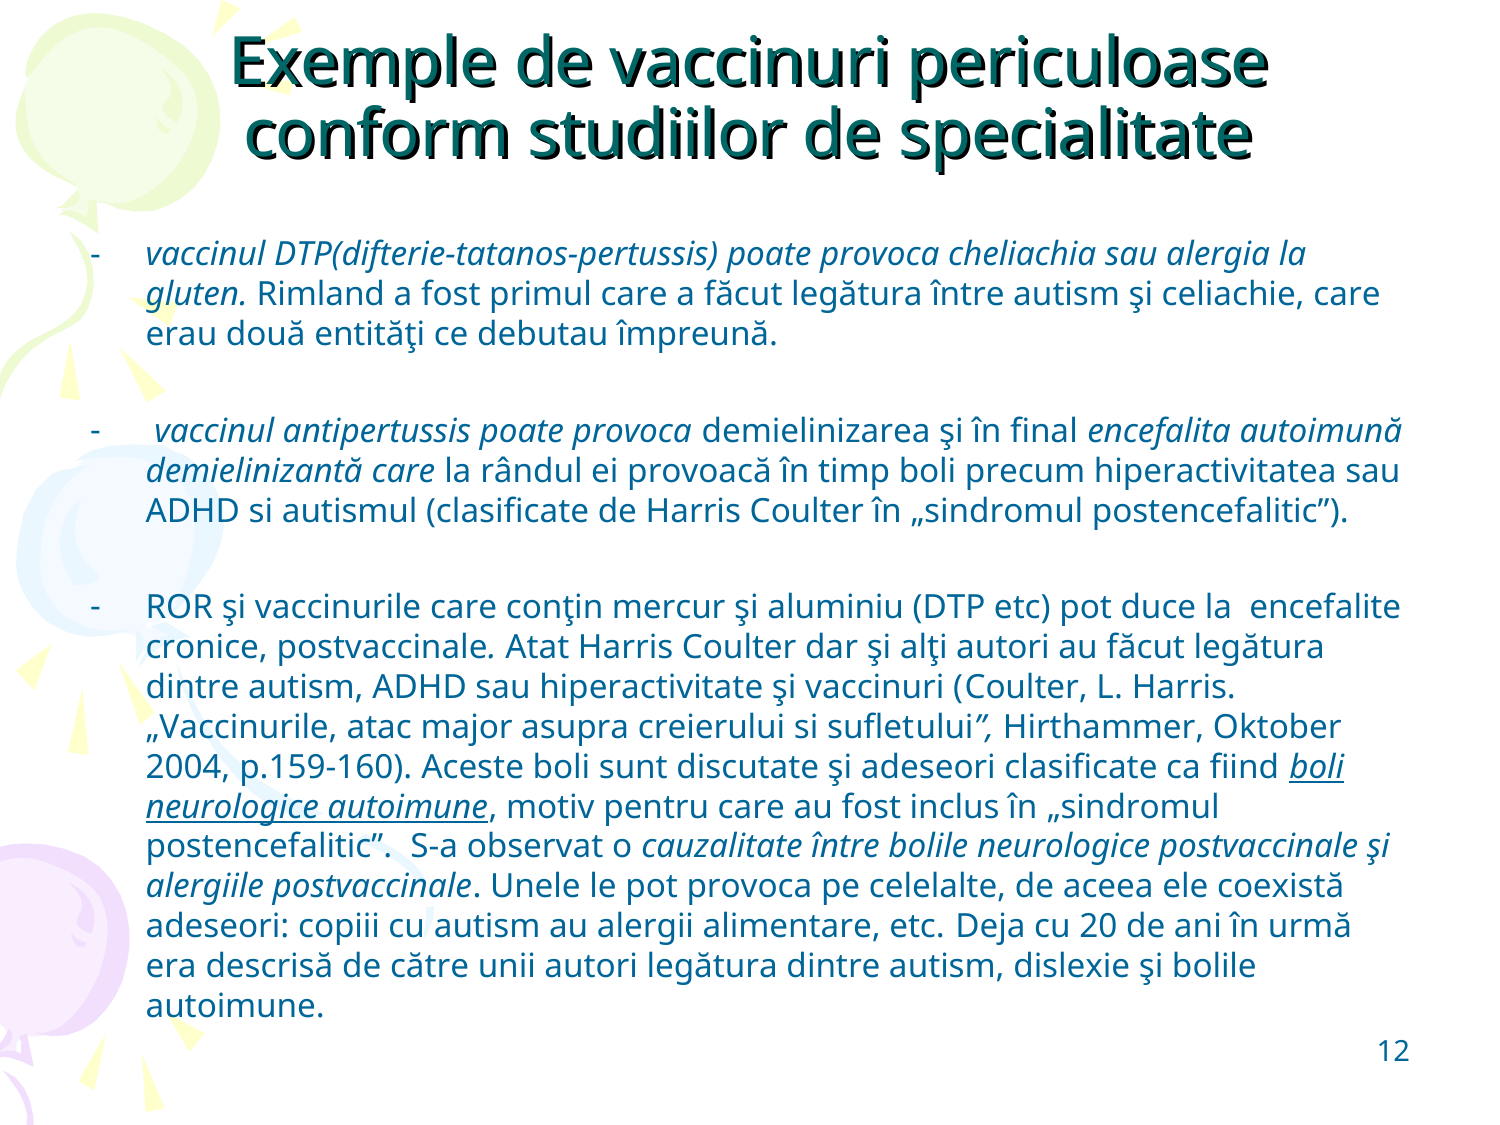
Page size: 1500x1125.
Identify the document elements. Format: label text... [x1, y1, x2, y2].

text_box <number> [1074, 1024, 1426, 1100]
text_box Exemple de vaccinuri periculoase conform studiilor de specialitate [72, 0, 1426, 179]
text_box vaccinul DTP(difterie-tatanos-pertussis) poate provoca cheliachia sau alergia la gluten. Rimland a fost primul care a făcut legătura între autism şi celiachie, care erau două entităţi ce debutau împreună. vaccinul antipertussis poate provoca demielinizarea şi în final encefalita autoimună demielinizantă care la rândul ei provoacă în timp boli precum hiperactivitatea sau ADHD si autismul (clasificate de Harris Coulter în „sindromul postencefalitic”). ROR şi vaccinurile care conţin mercur şi aluminiu (DTP etc) pot duce la encefalite cronice, postvaccinale. Atat Harris Coulter dar şi alţi autori au făcut legătura dintre autism, ADHD sau hiperactivitate şi vaccinuri (Coulter, L. Harris. „Vaccinurile, atac major asupra creierului si sufletului”, Hirthammer, Oktober 2004, p.159-160). Aceste boli sunt discutate şi adeseori clasificate ca fiind boli neurologice autoimune, motiv pentru care au fost inclus în „sindromul postencefalitic”. S-a observat o cauzalitate între bolile neurologice postvaccinale şi alergiile postvaccinale. Unele le pot provoca pe celelalte, de aceea ele coexistă adeseori: copiii cu autism au alergii alimentare, etc. Deja cu 20 de ani în urmă era descrisă de către unii autori legătura dintre autism, dislexie şi bolile autoimune. [75, 224, 1426, 1122]
